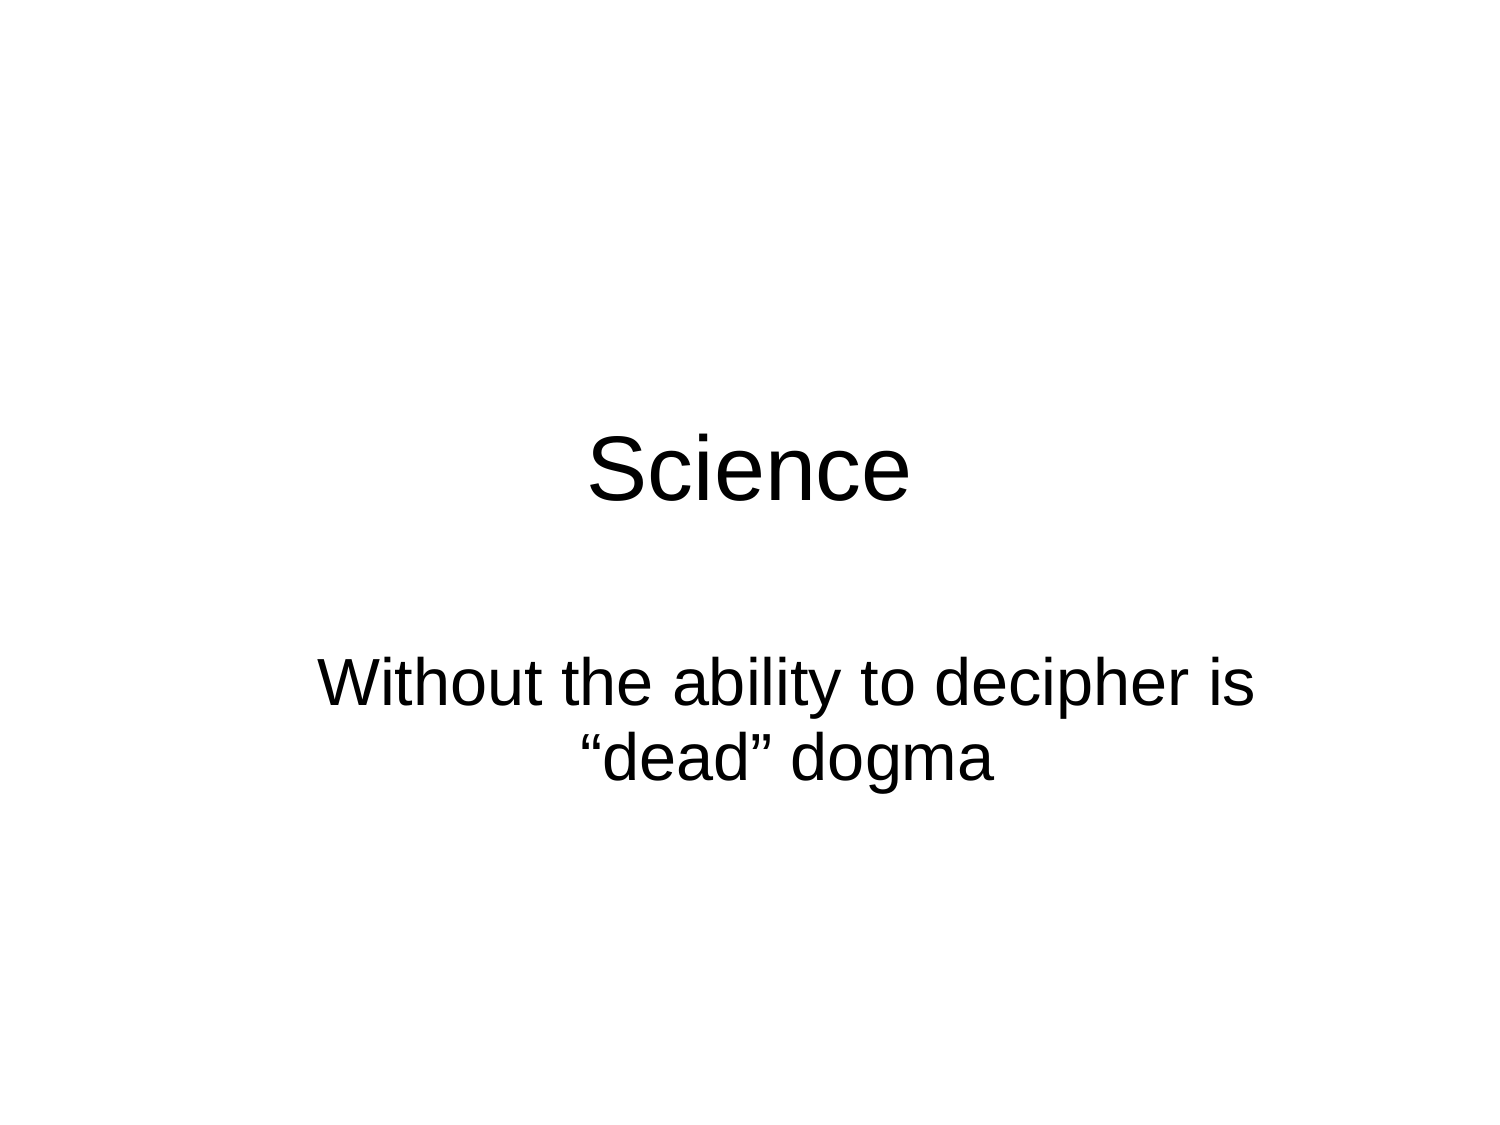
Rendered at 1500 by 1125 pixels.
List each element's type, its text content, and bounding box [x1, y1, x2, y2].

subtitle Without the ability to decipher is “dead” dogma [225, 637, 1276, 926]
title Science [112, 374, 1388, 563]
